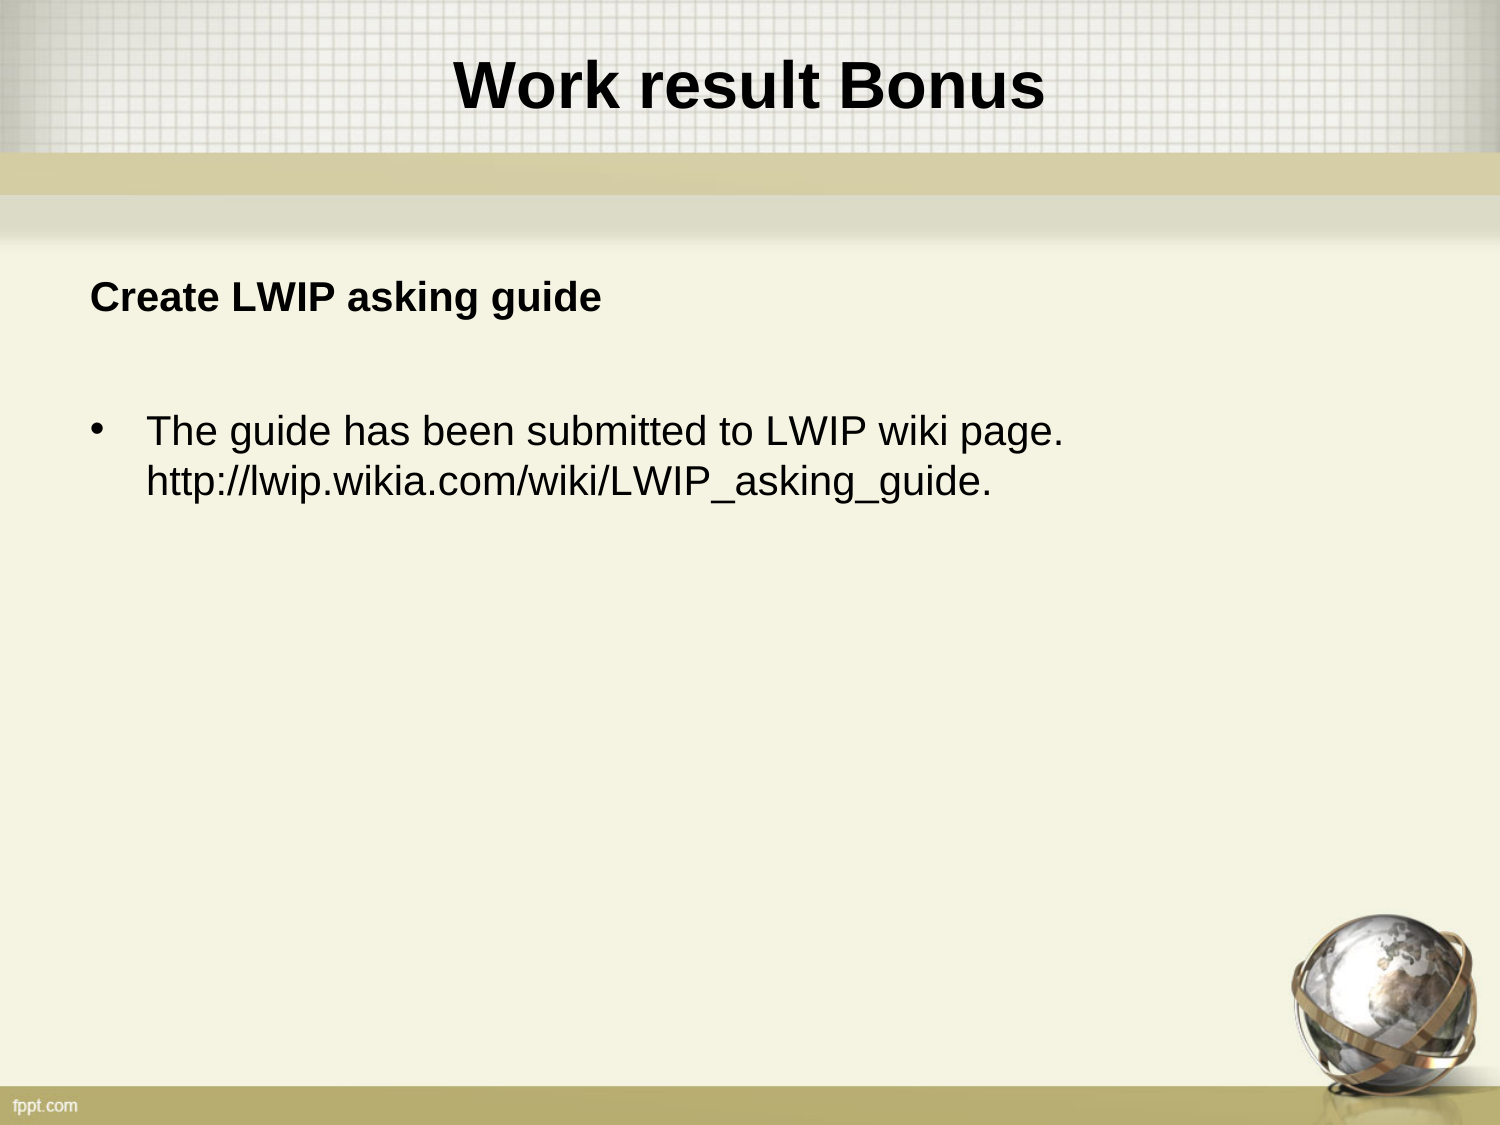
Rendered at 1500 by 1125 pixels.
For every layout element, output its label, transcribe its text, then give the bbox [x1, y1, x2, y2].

picture [0, 0, 1500, 1125]
title Work result Bonus [75, 21, 1426, 142]
list Create LWIP asking guide The guide has been submitted to LWIP wiki page. http://lwip.wikia.com/wiki/LWIP_asking_guide. [75, 262, 1426, 1051]
